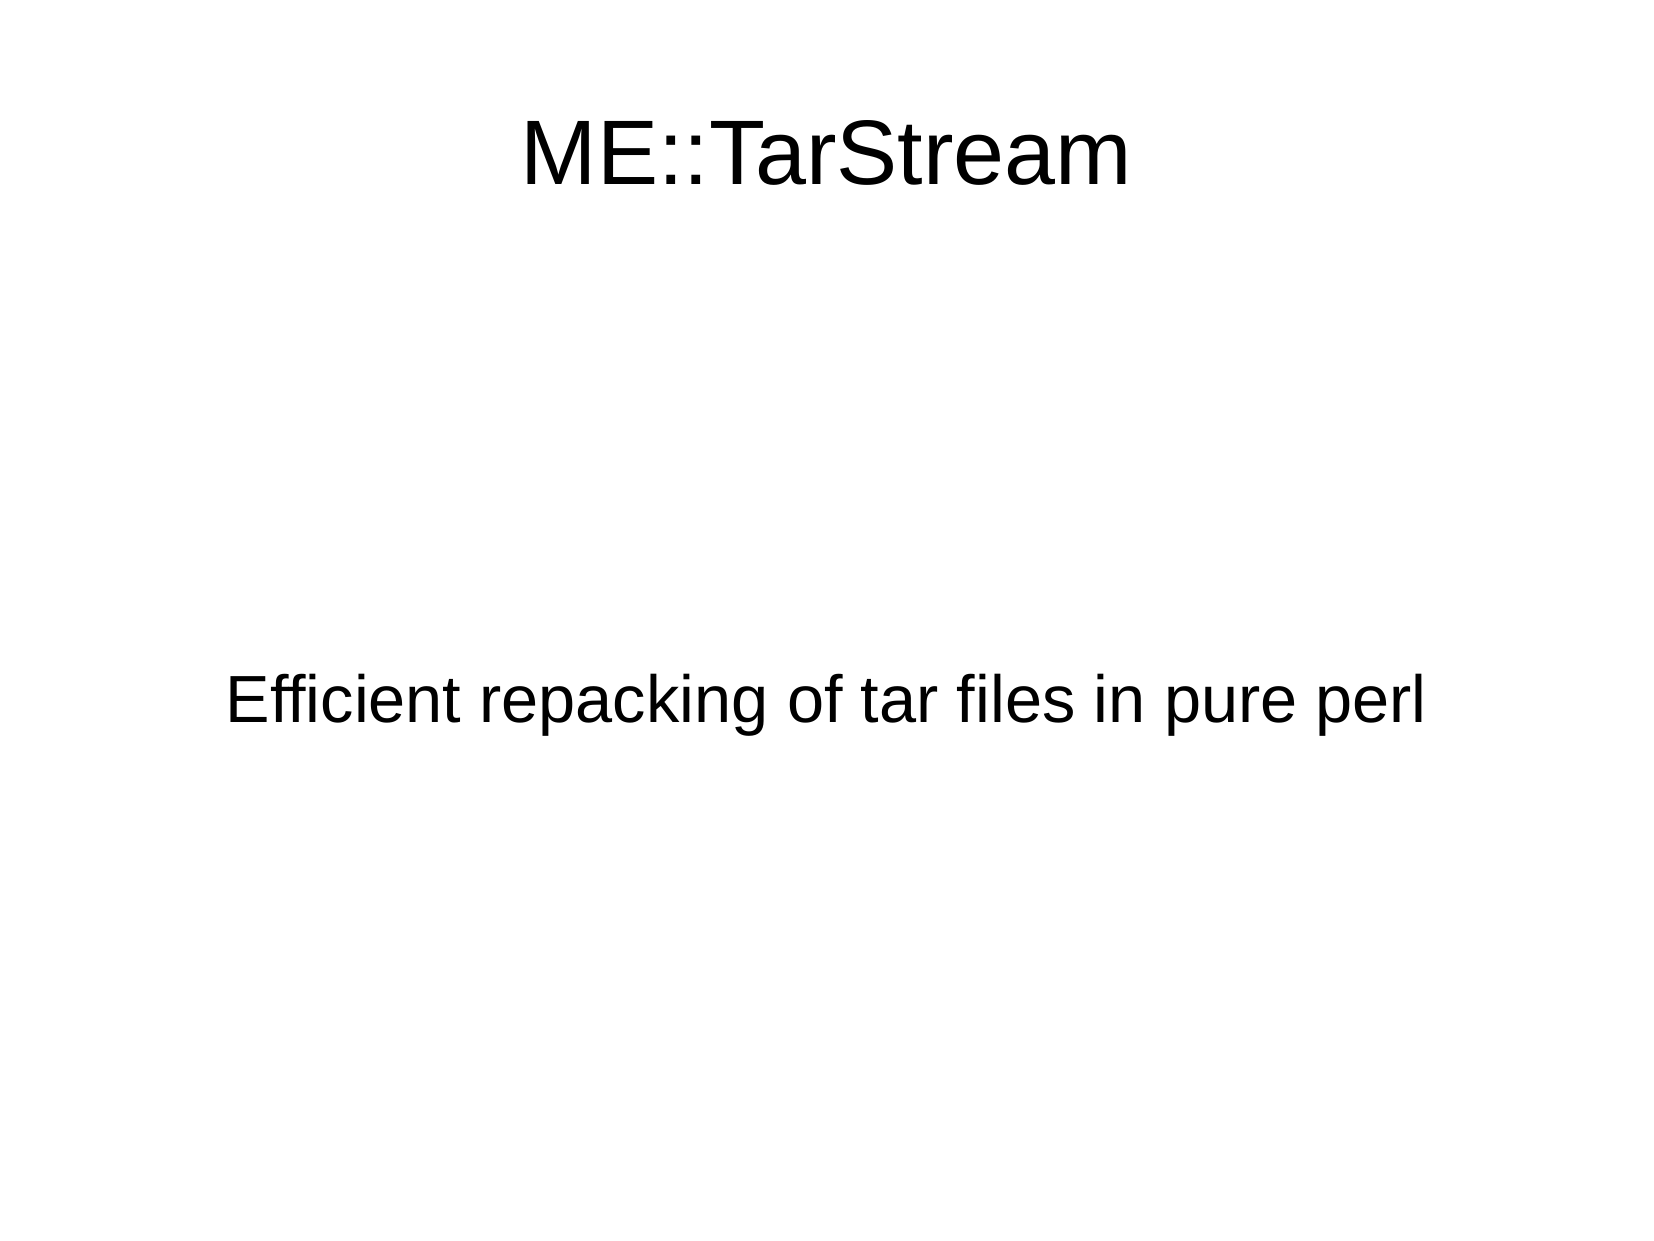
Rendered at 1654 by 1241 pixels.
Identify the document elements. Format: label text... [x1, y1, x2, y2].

title ME::TarStream [82, 49, 1571, 257]
subtitle Efficient repacking of tar files in pure perl [82, 290, 1571, 1109]
